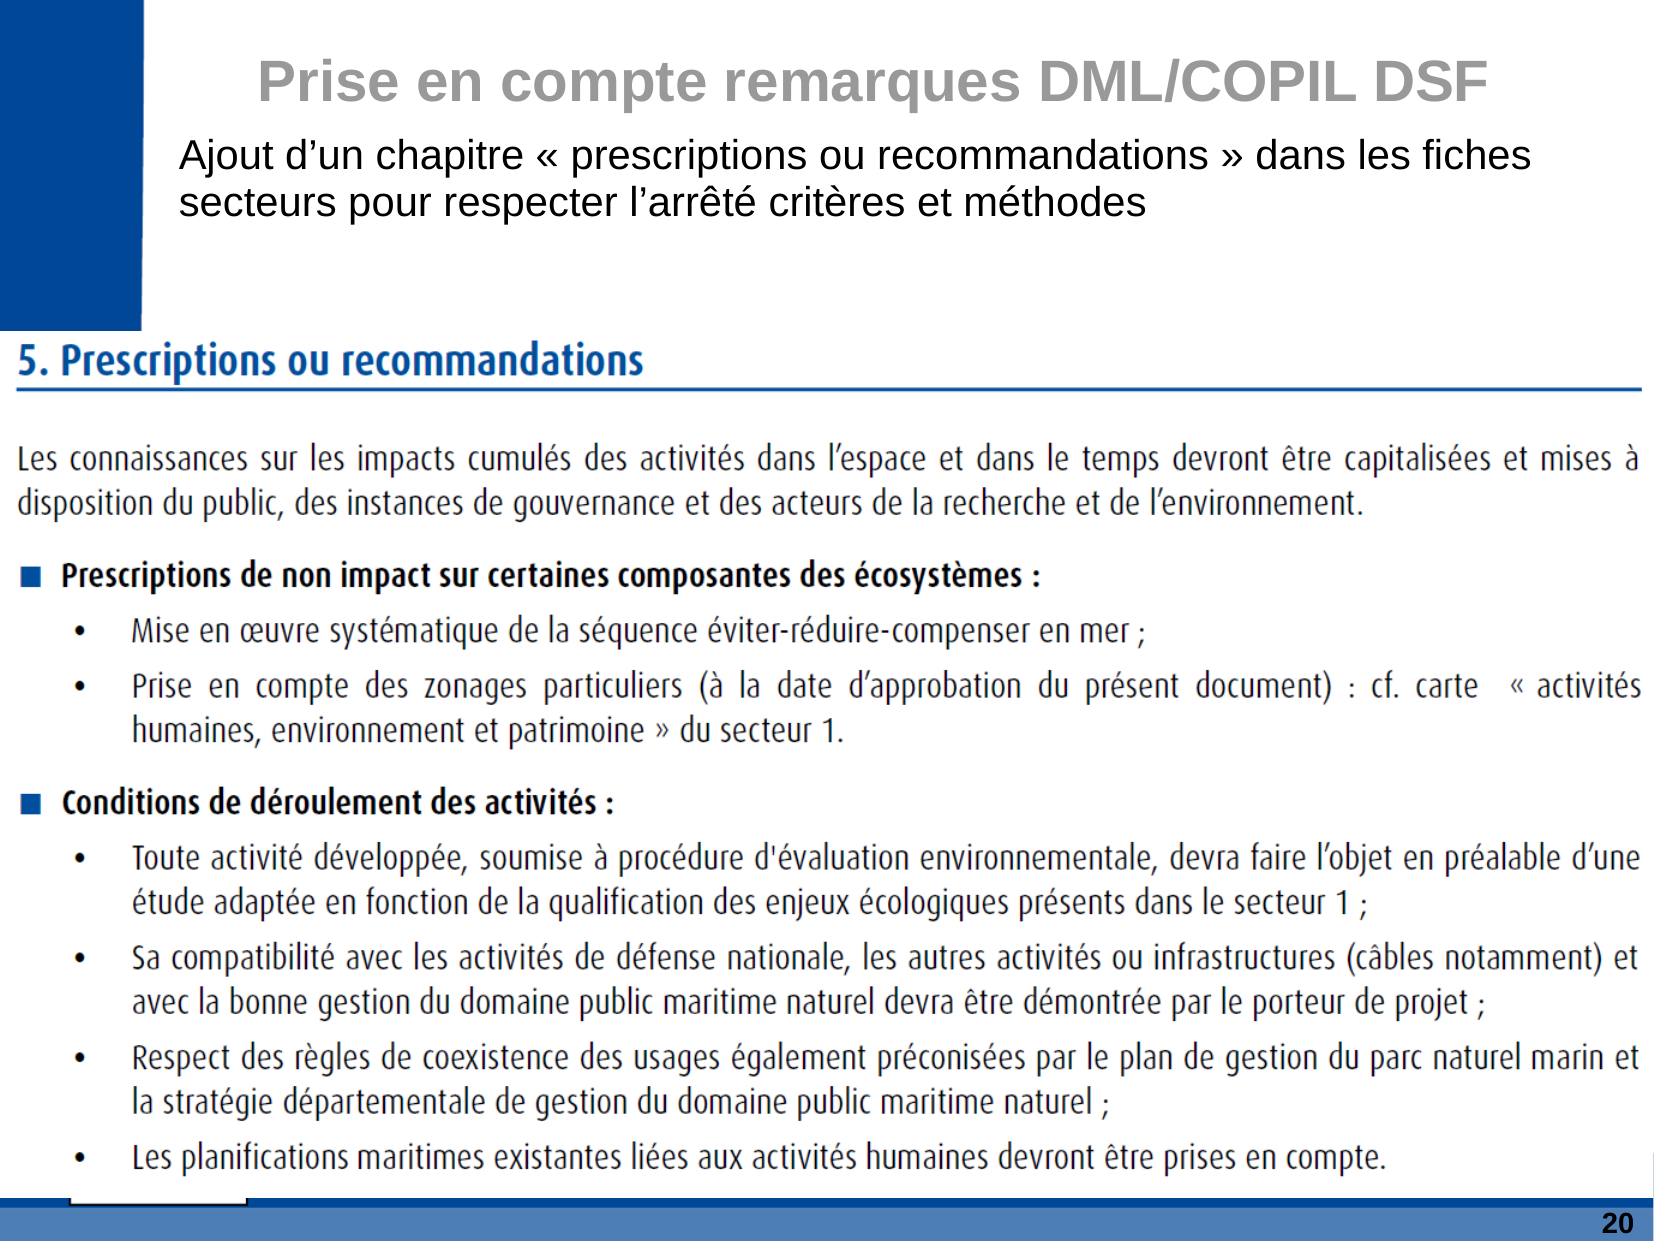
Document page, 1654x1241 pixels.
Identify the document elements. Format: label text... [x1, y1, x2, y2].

picture [0, 0, 1654, 1241]
text_box Ajout d’un chapitre « prescriptions ou recommandations » dans les fiches secteurs pour respecter l’arrêté critères et méthodes [164, 124, 1594, 331]
text_box Prise en compte remarques DML/COPIL DSF [106, 41, 1642, 189]
